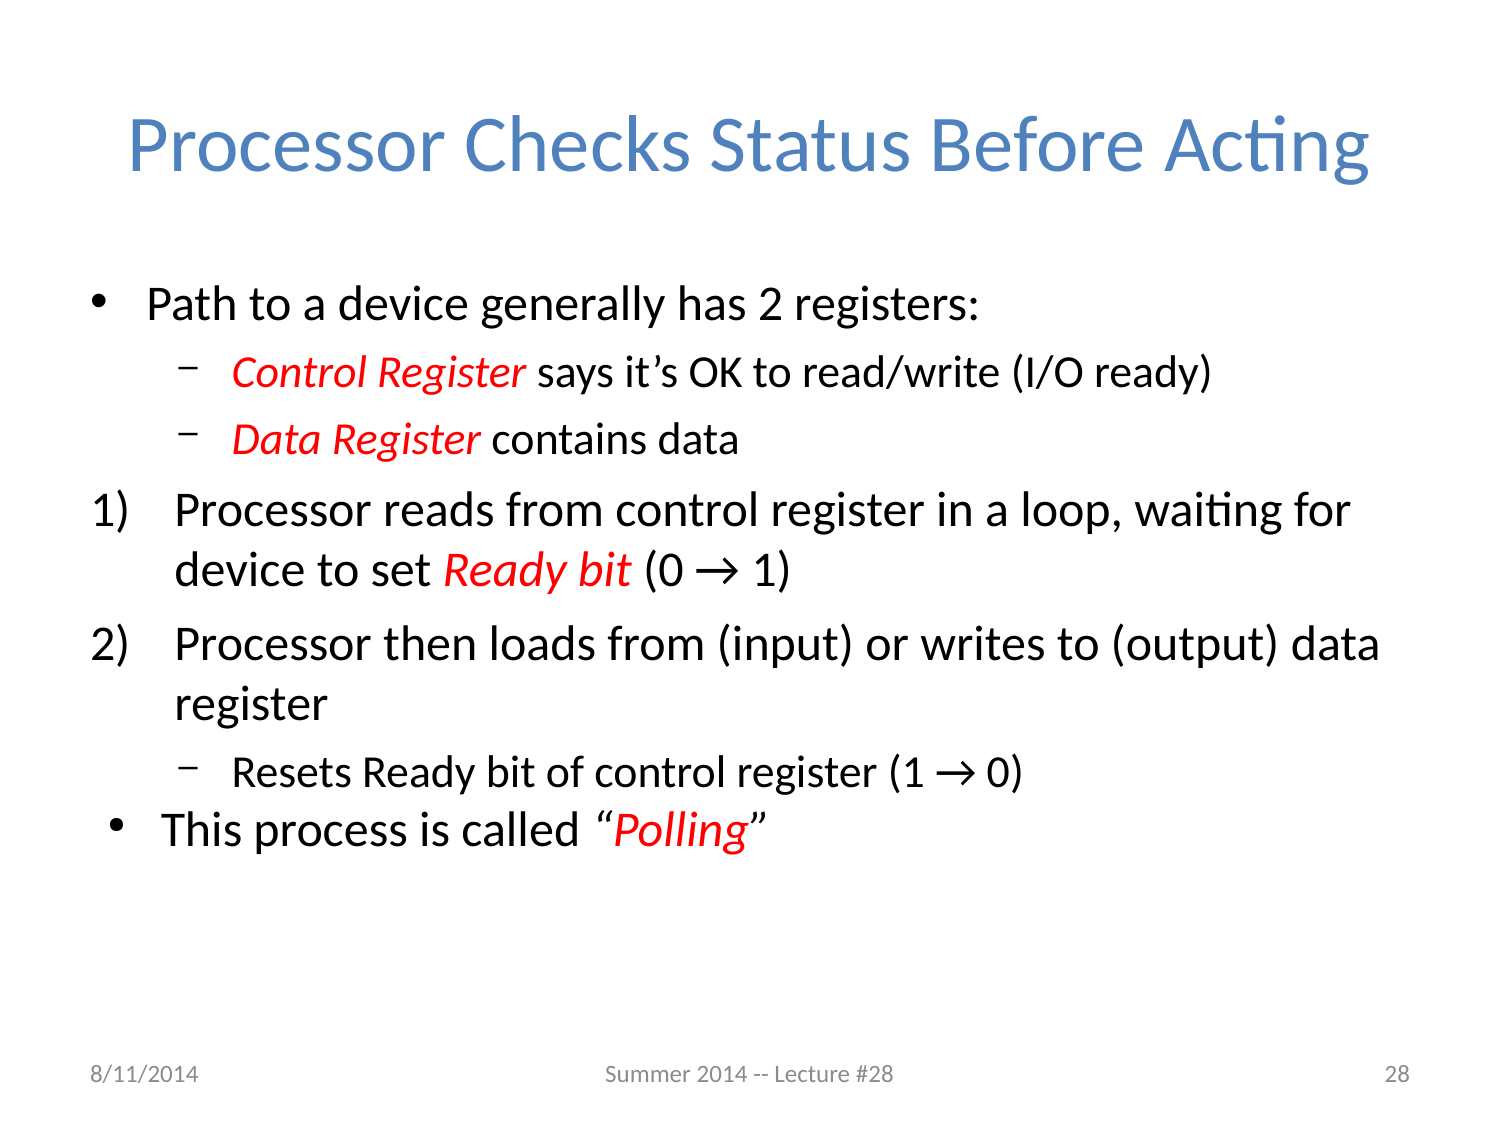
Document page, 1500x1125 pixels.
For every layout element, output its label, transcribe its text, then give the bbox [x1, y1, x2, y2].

title Processor Checks Status Before Acting [75, 45, 1425, 233]
slide_number 8/11/2014 [75, 1042, 425, 1103]
slide_number <number> [1074, 1042, 1425, 1103]
list Path to a device generally has 2 registers: Control Register says it’s OK to read/write (I/O ready) Data Register contains data Processor reads from control register in a loop, waiting for device to set Ready bit (0 → 1) Processor then loads from (input) or writes to (output) data register Resets Ready bit of control register (1 → 0) This process is called “Polling” [75, 262, 1425, 1073]
footer Summer 2014 -- Lecture #28 [512, 1042, 988, 1103]
